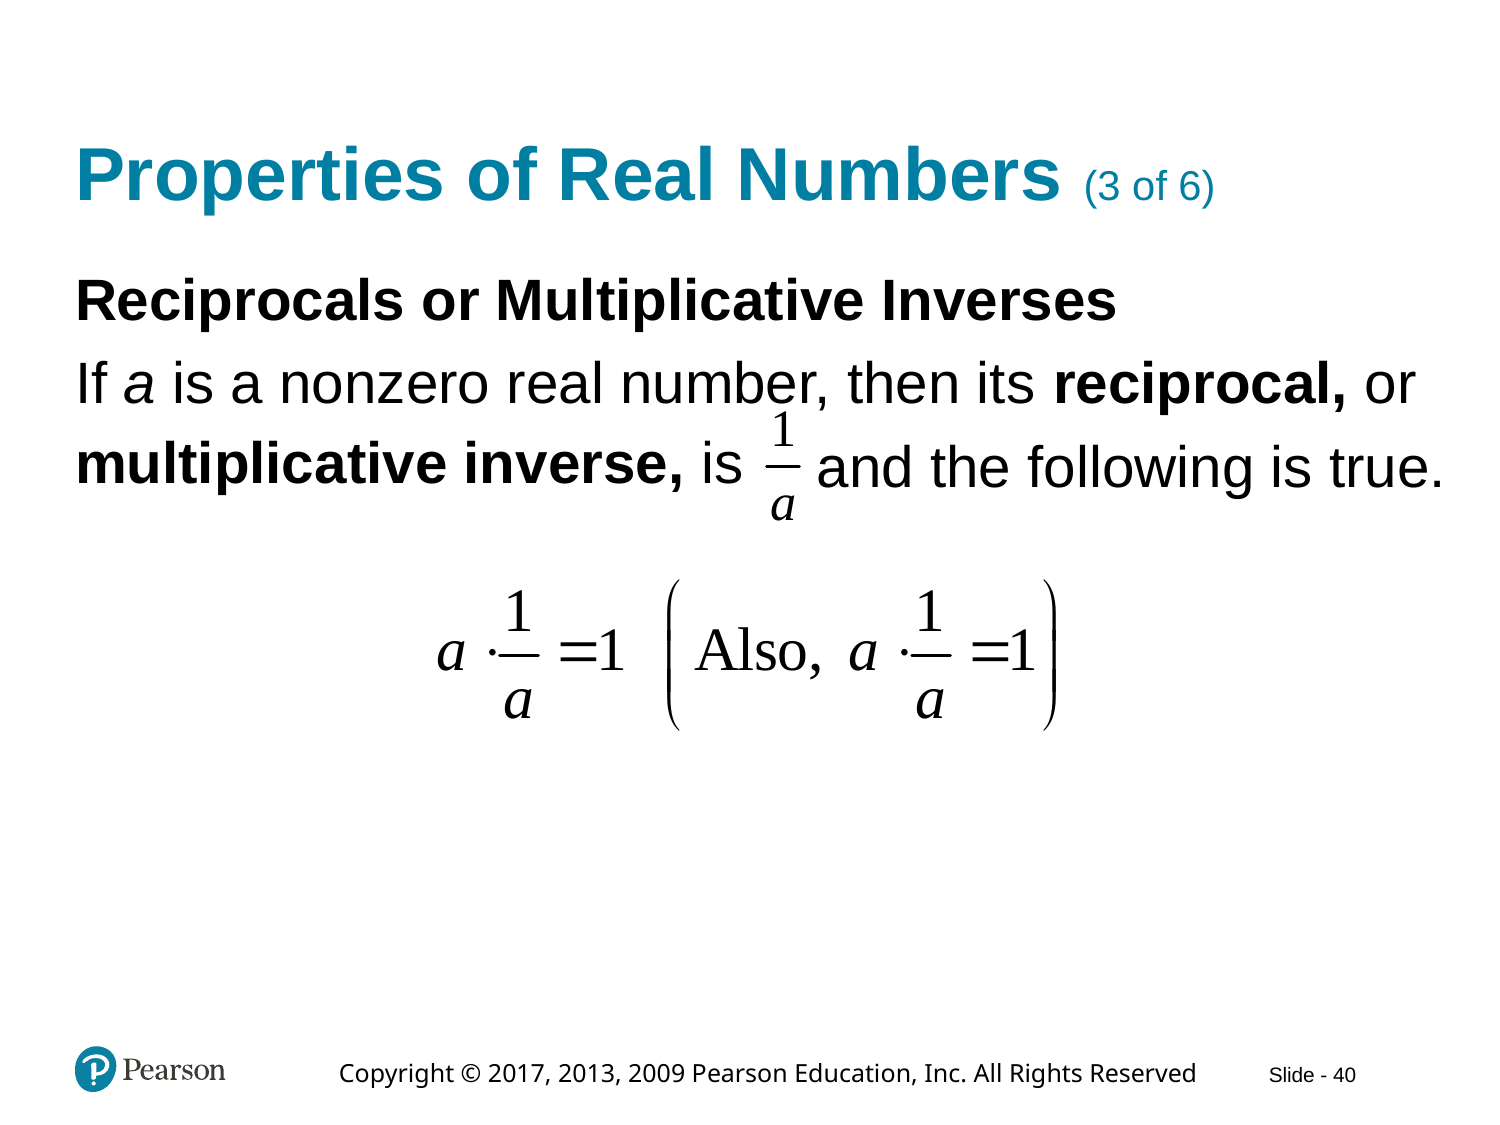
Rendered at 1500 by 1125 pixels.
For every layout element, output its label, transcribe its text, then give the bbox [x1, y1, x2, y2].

chart [432, 573, 1068, 738]
chart [762, 400, 806, 528]
list and the following is true. [816, 428, 1468, 493]
list multiplicative inverse, is [75, 425, 750, 492]
list Reciprocals or Multiplicative Inverses If a is a nonzero real number, then its reciprocal, or [75, 262, 1425, 405]
title Properties of Real Numbers (3 of 6) [75, 35, 1425, 216]
